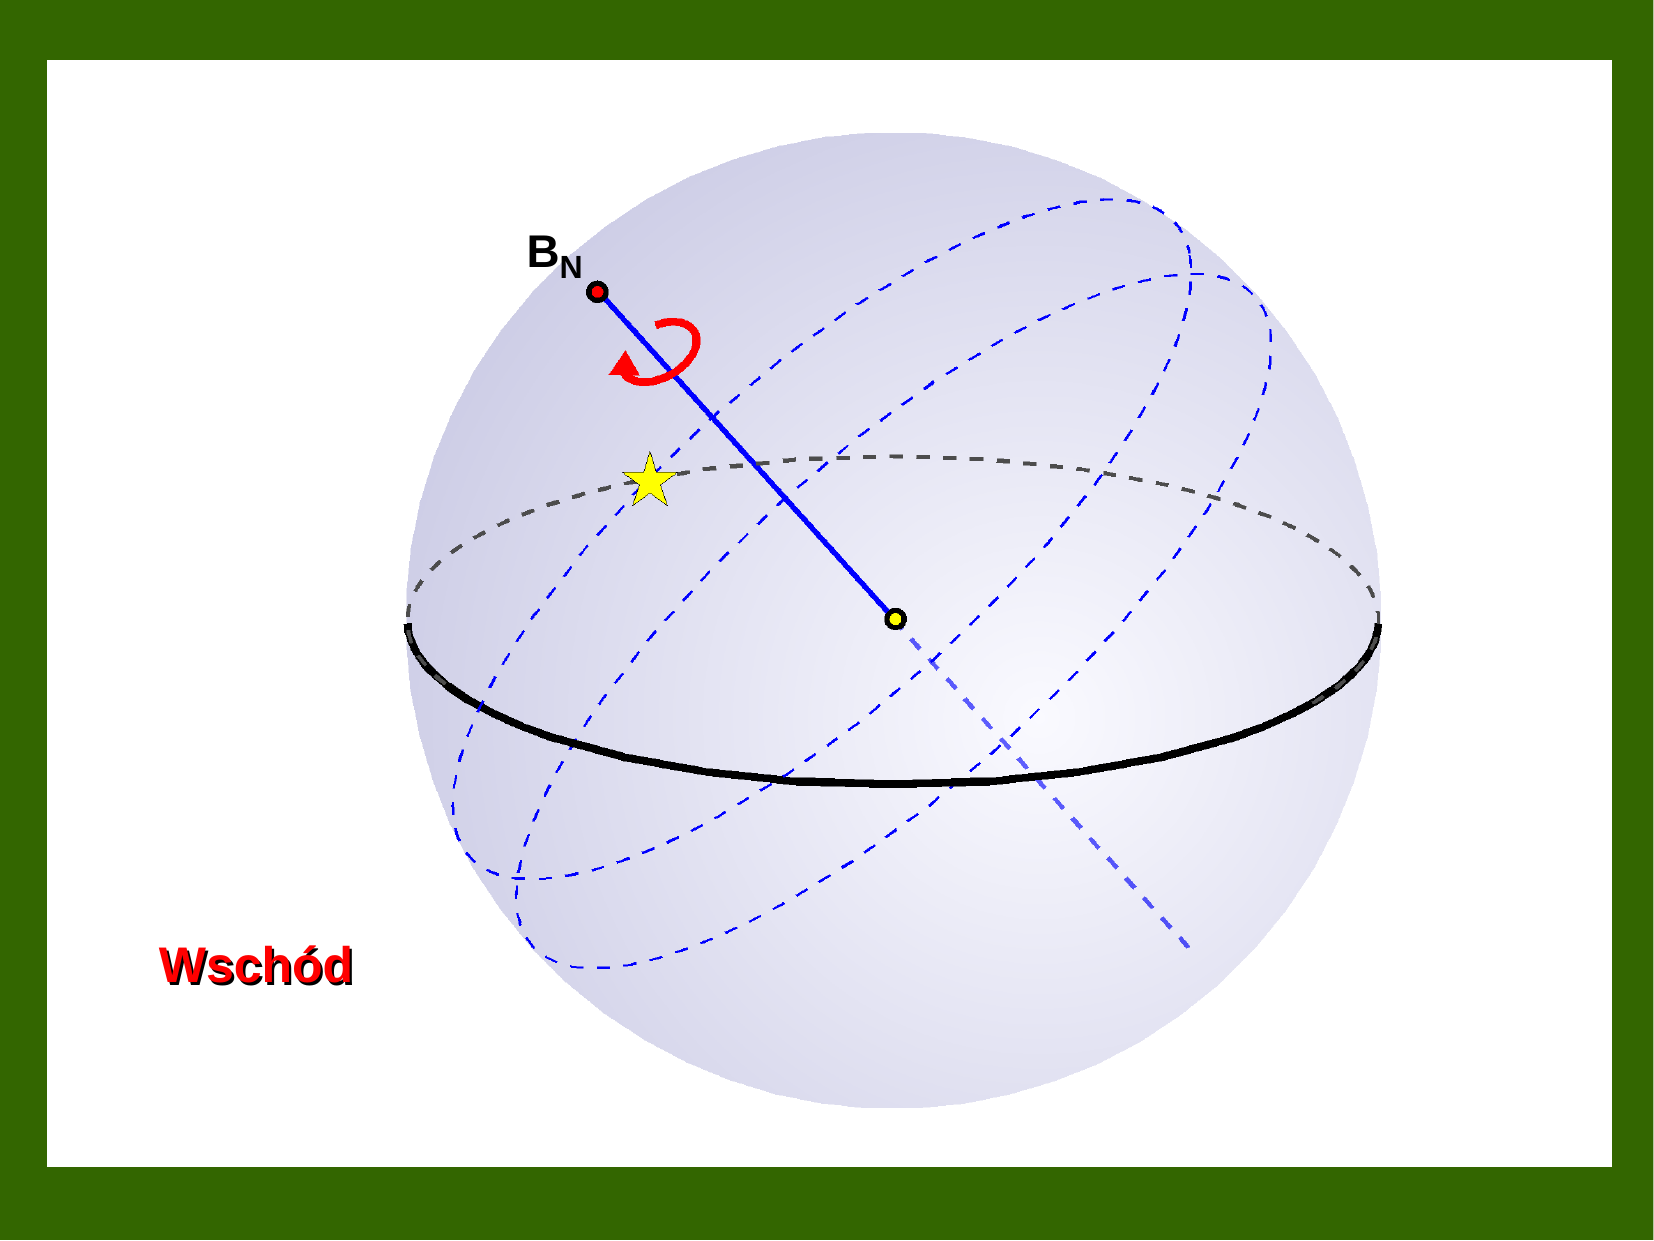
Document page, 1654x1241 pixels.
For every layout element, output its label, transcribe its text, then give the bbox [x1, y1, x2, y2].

picture [47, 60, 1612, 1168]
text_box Wschód [144, 930, 369, 1001]
text_box BN [511, 218, 598, 293]
